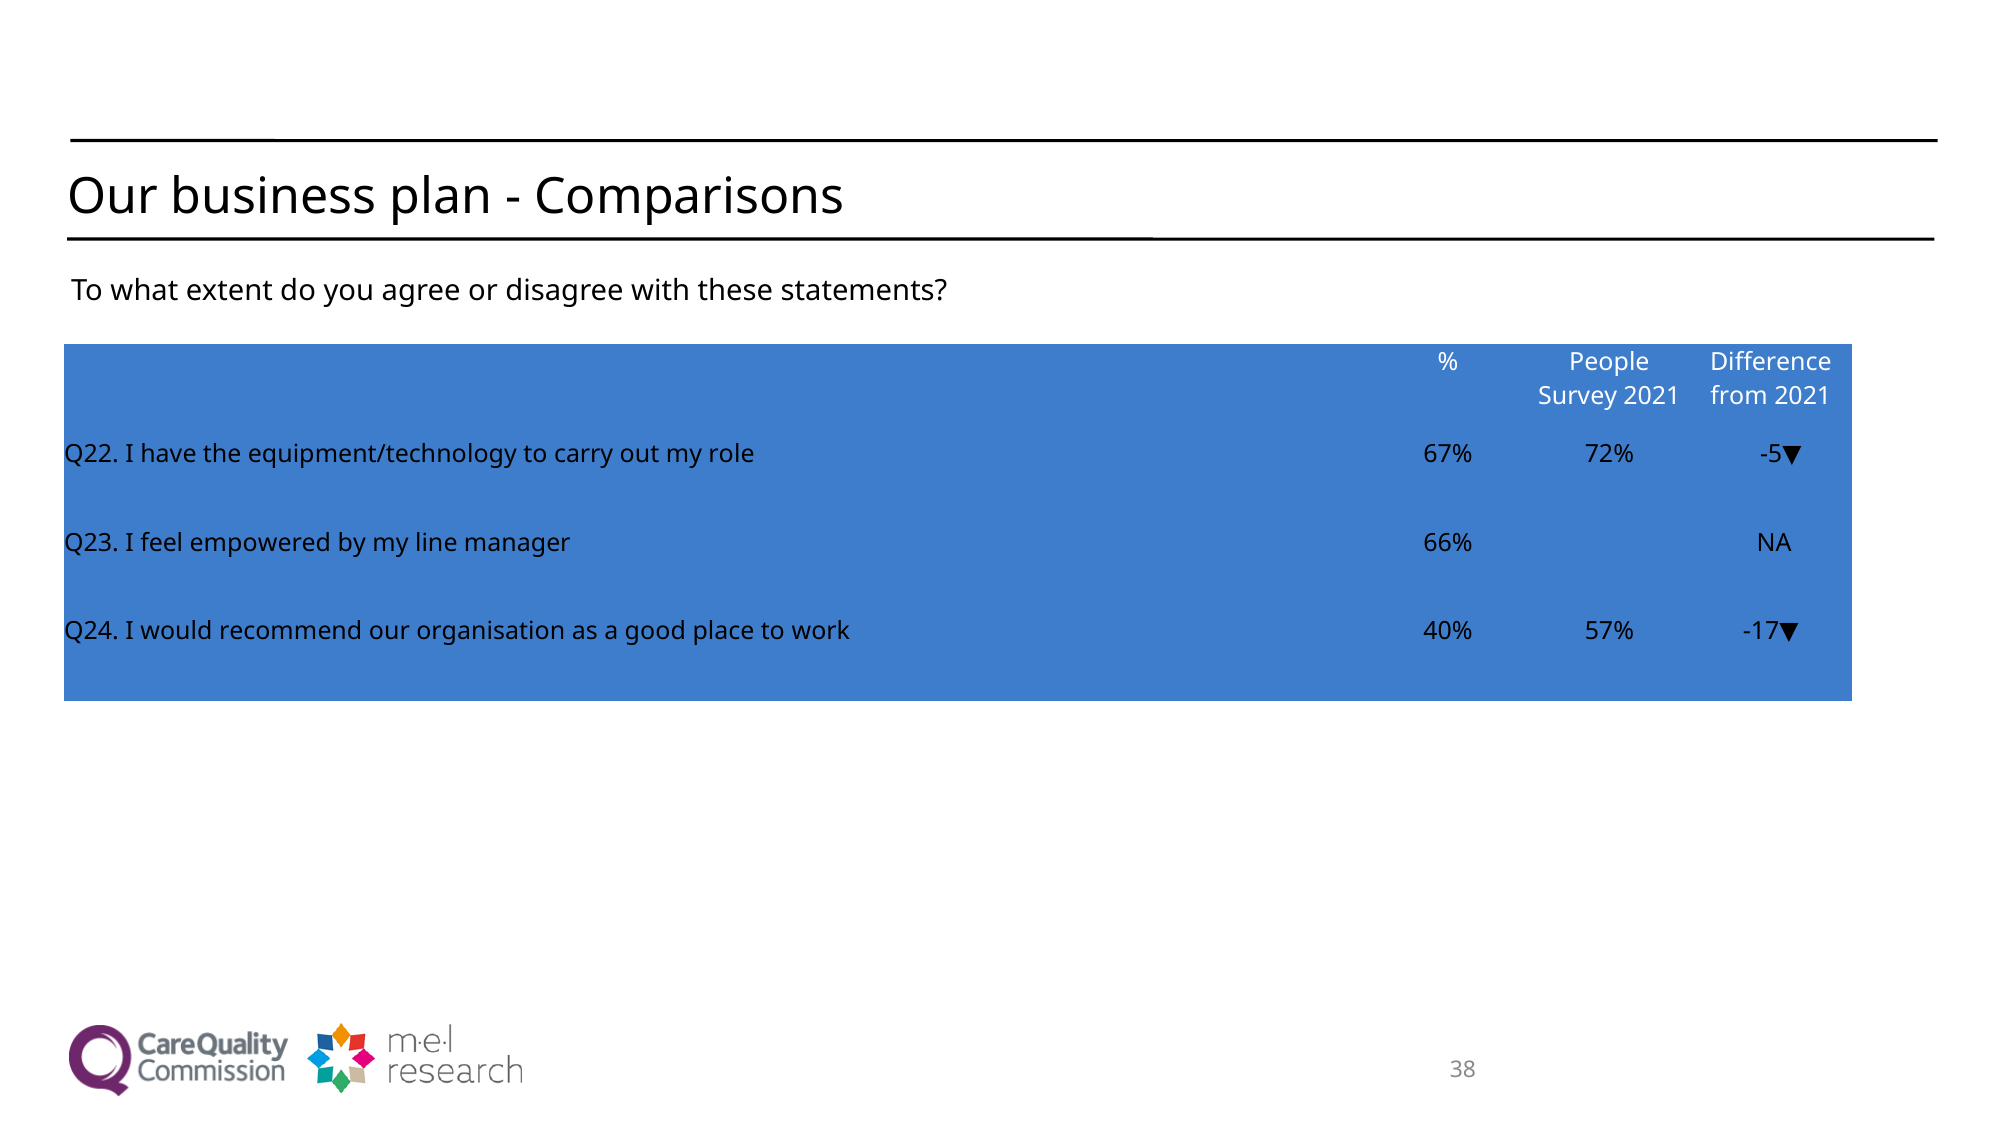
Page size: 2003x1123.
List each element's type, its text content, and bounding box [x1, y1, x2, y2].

table_cell -17▼ [1690, 613, 1852, 701]
table_cell [1529, 524, 1690, 613]
table_cell 72% [1529, 436, 1690, 524]
table_header People Survey 2021 [1529, 344, 1690, 436]
text_box 38 [1434, 1039, 1902, 1100]
table_cell Q24. I would recommend our organisation as a good place to work [64, 613, 1367, 701]
table_header Difference from 2021 [1690, 344, 1852, 436]
text_box To what extent do you agree or disagree with these statements? [71, 264, 1426, 307]
table_cell 40% [1367, 613, 1529, 701]
table_cell NA [1690, 524, 1852, 613]
table_cell 67% [1367, 436, 1529, 524]
picture [307, 1023, 522, 1093]
table_cell 57% [1529, 613, 1690, 701]
title Our business plan - Comparisons [67, 143, 1935, 232]
table_cell -5▼ [1690, 436, 1852, 524]
picture [67, 1023, 291, 1099]
table_header [64, 344, 1367, 436]
table_cell 66% [1367, 524, 1529, 613]
table_cell Q23. I feel empowered by my line manager [64, 524, 1367, 613]
table_header % [1367, 344, 1529, 436]
table_cell Q22. I have the equipment/technology to carry out my role [64, 436, 1367, 524]
